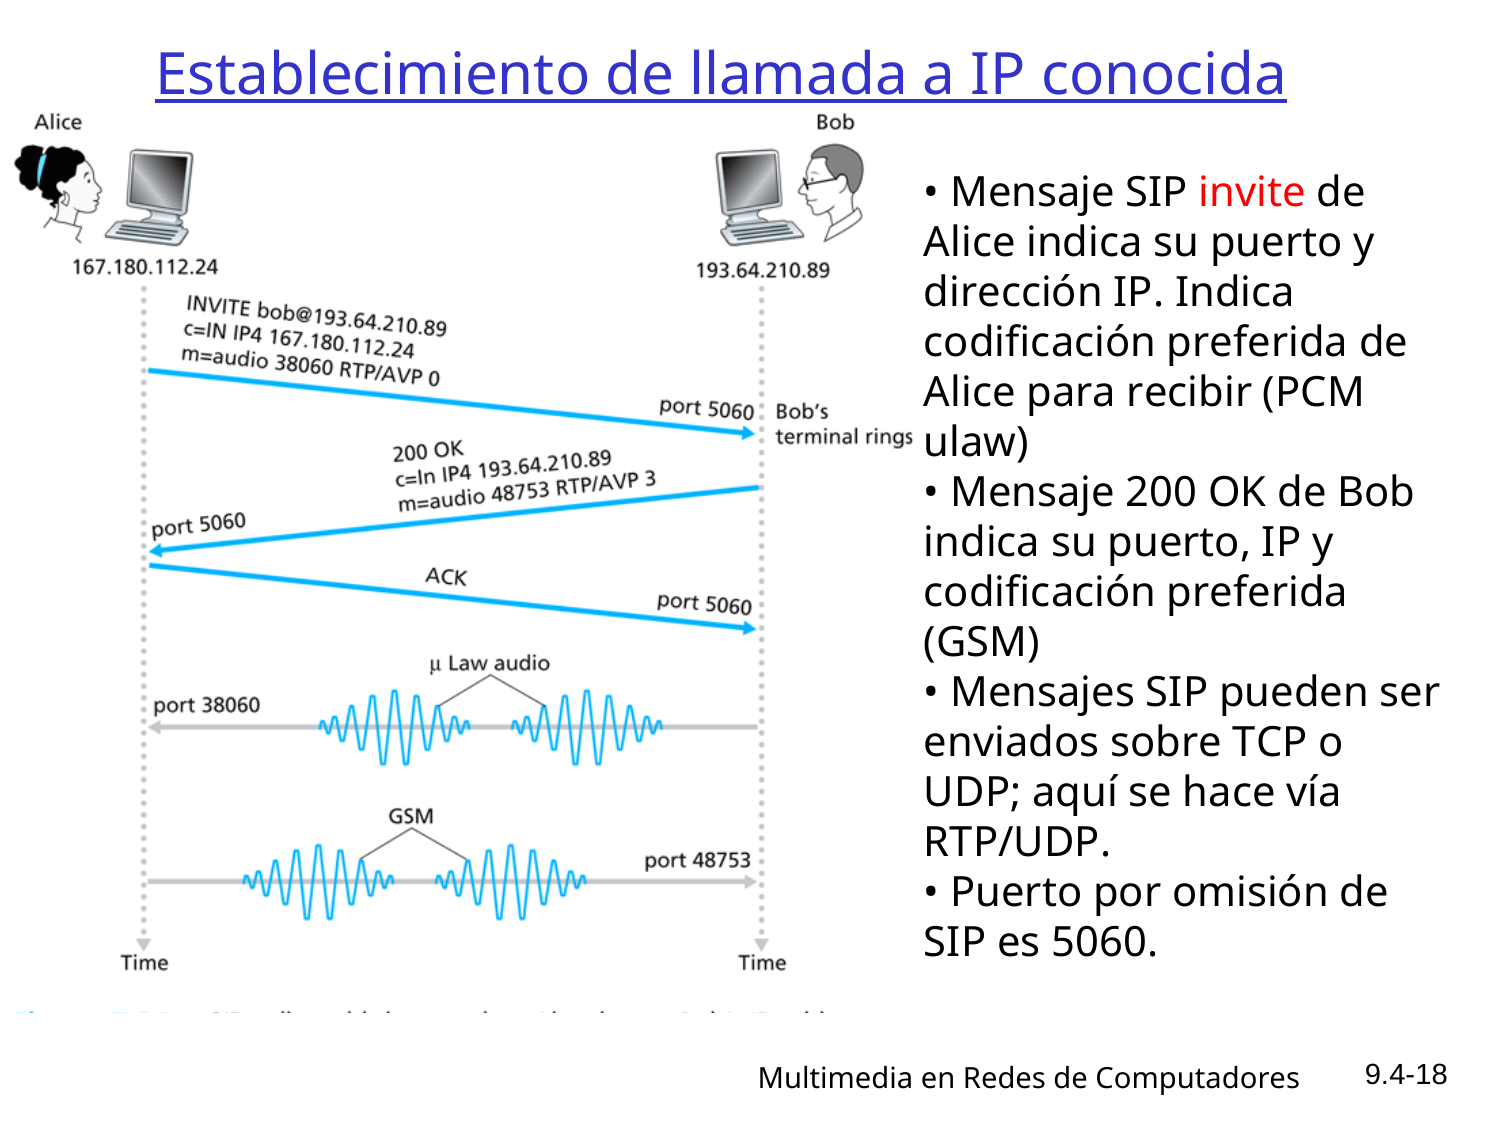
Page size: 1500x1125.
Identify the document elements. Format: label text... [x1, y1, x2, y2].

title Establecimiento de llamada a IP conocida [83, 0, 1359, 143]
text_box Mensaje SIP invite de Alice indica su puerto y dirección IP. Indica codificación preferida de Alice para recibir (PCM ulaw) Mensaje 200 OK de Bob indica su puerto, IP y codificación preferida (GSM) Mensajes SIP pueden ser enviados sobre TCP o UDP; aquí se hace vía RTP/UDP. Puerto por omisión de SIP es 5060. [909, 157, 1465, 974]
picture [13, 112, 913, 1013]
